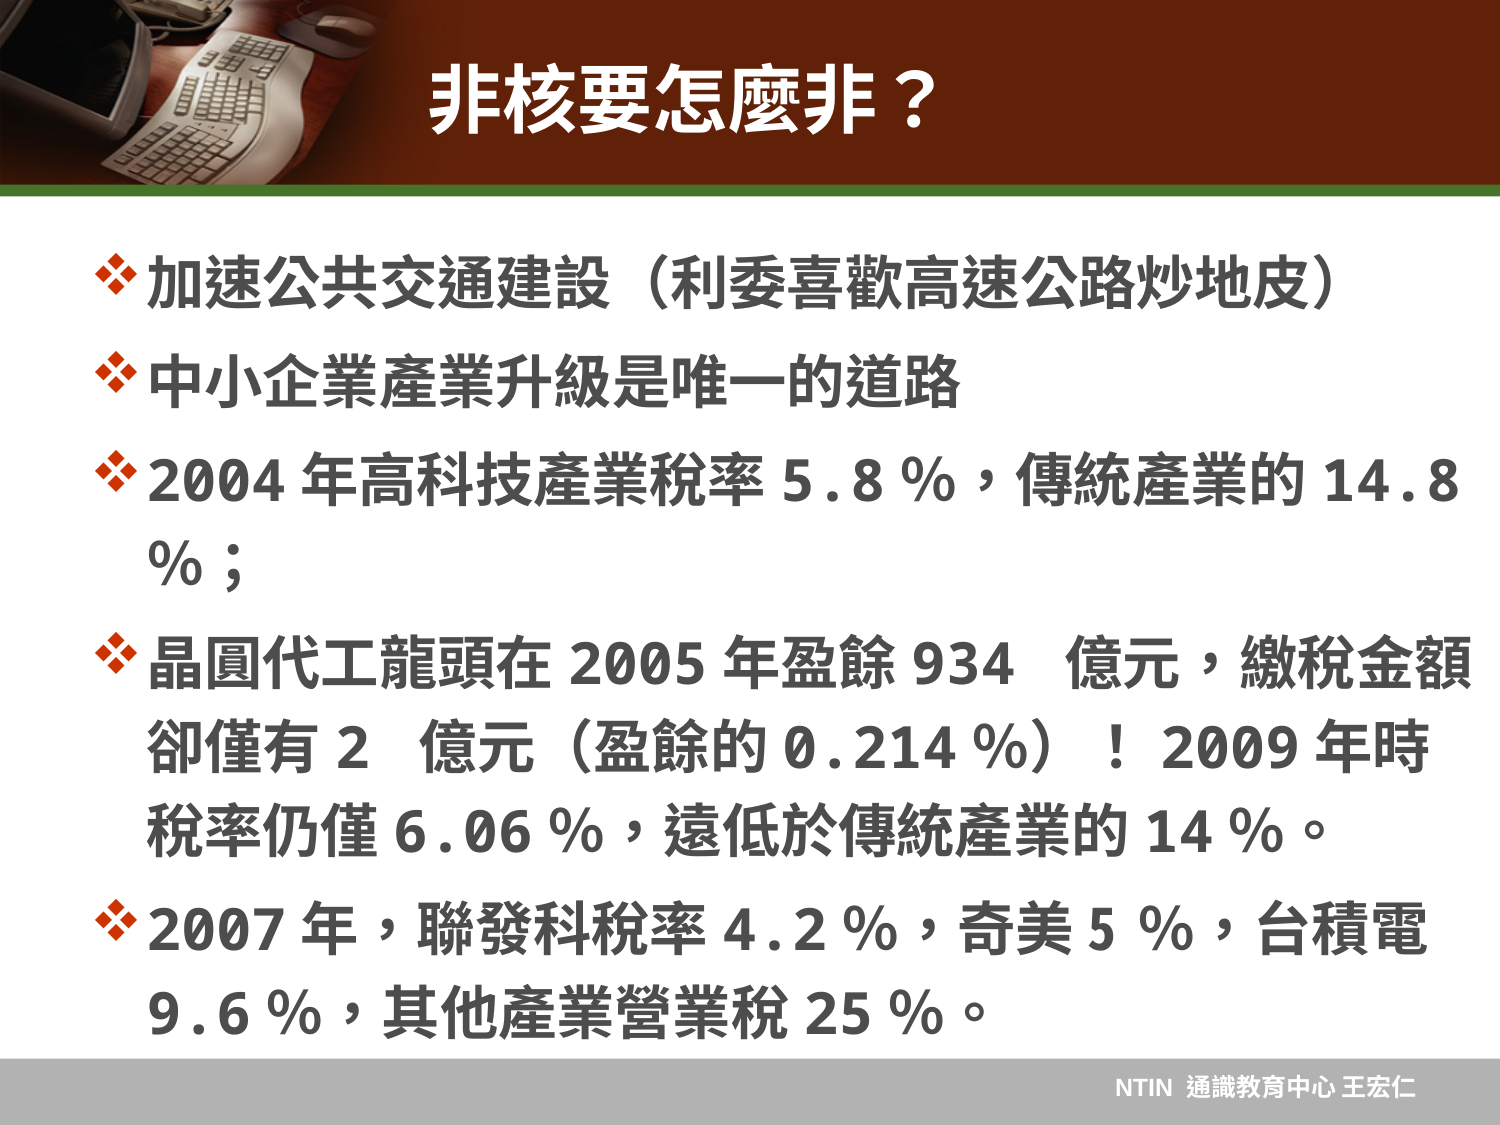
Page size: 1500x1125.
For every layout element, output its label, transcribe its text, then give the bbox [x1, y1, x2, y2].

list 加速公共交通建設（利委喜歡高速公路炒地皮） 中小企業產業升級是唯一的道路 2004年高科技產業稅率5.8％，傳統產業的14.8％； 晶圓代工龍頭在2005年盈餘934 億元，繳稅金額卻僅有2 億元（盈餘的0.214％）！2009年時稅率仍僅6.06％，遠低於傳統產業的14％。 2007年，聯發科稅率4.2％，奇美5％，台積電9.6％，其他產業營業稅25％。 [75, 224, 1500, 1038]
title 非核要怎麼非？ [412, 45, 1500, 138]
text_box NTIN 通識教育中心 王宏仁 [962, 1063, 1438, 1114]
picture [0, 0, 1500, 184]
